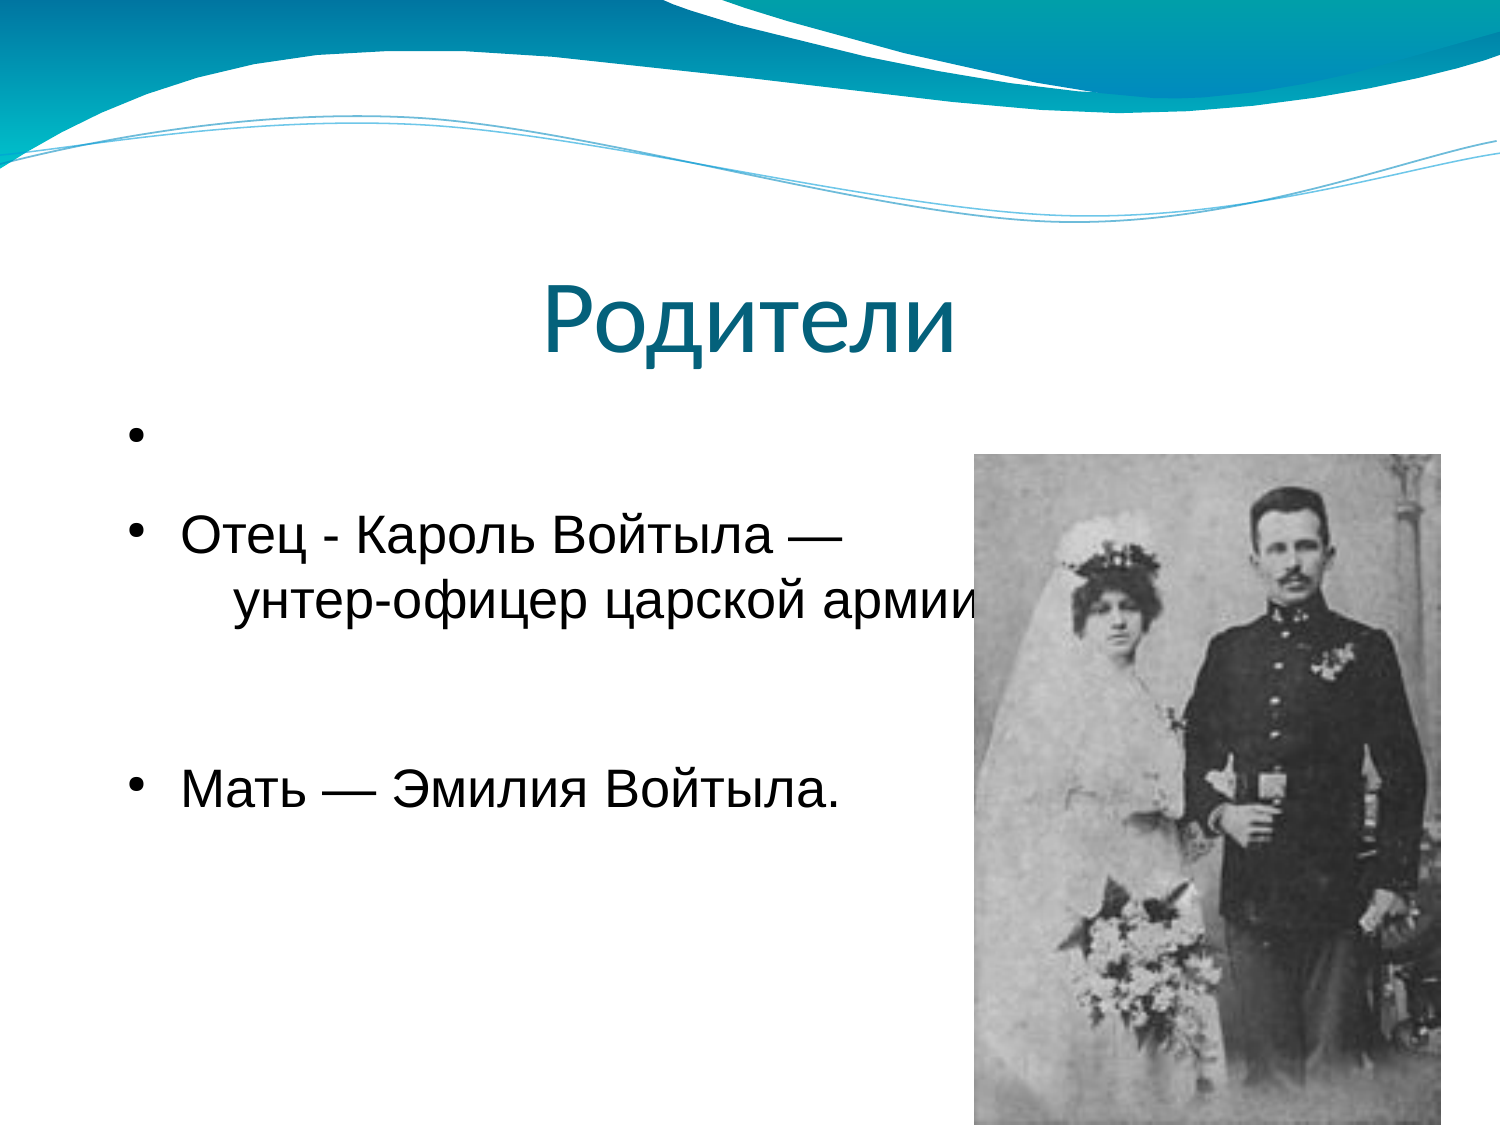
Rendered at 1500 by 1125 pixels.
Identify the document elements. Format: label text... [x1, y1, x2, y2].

list Отец - Кароль Войтыла — унтер-офицер царской армии. Мать — Эмилия Войтыла. [76, 397, 1425, 1087]
title Родители [75, 115, 1425, 303]
picture [974, 454, 1441, 1125]
